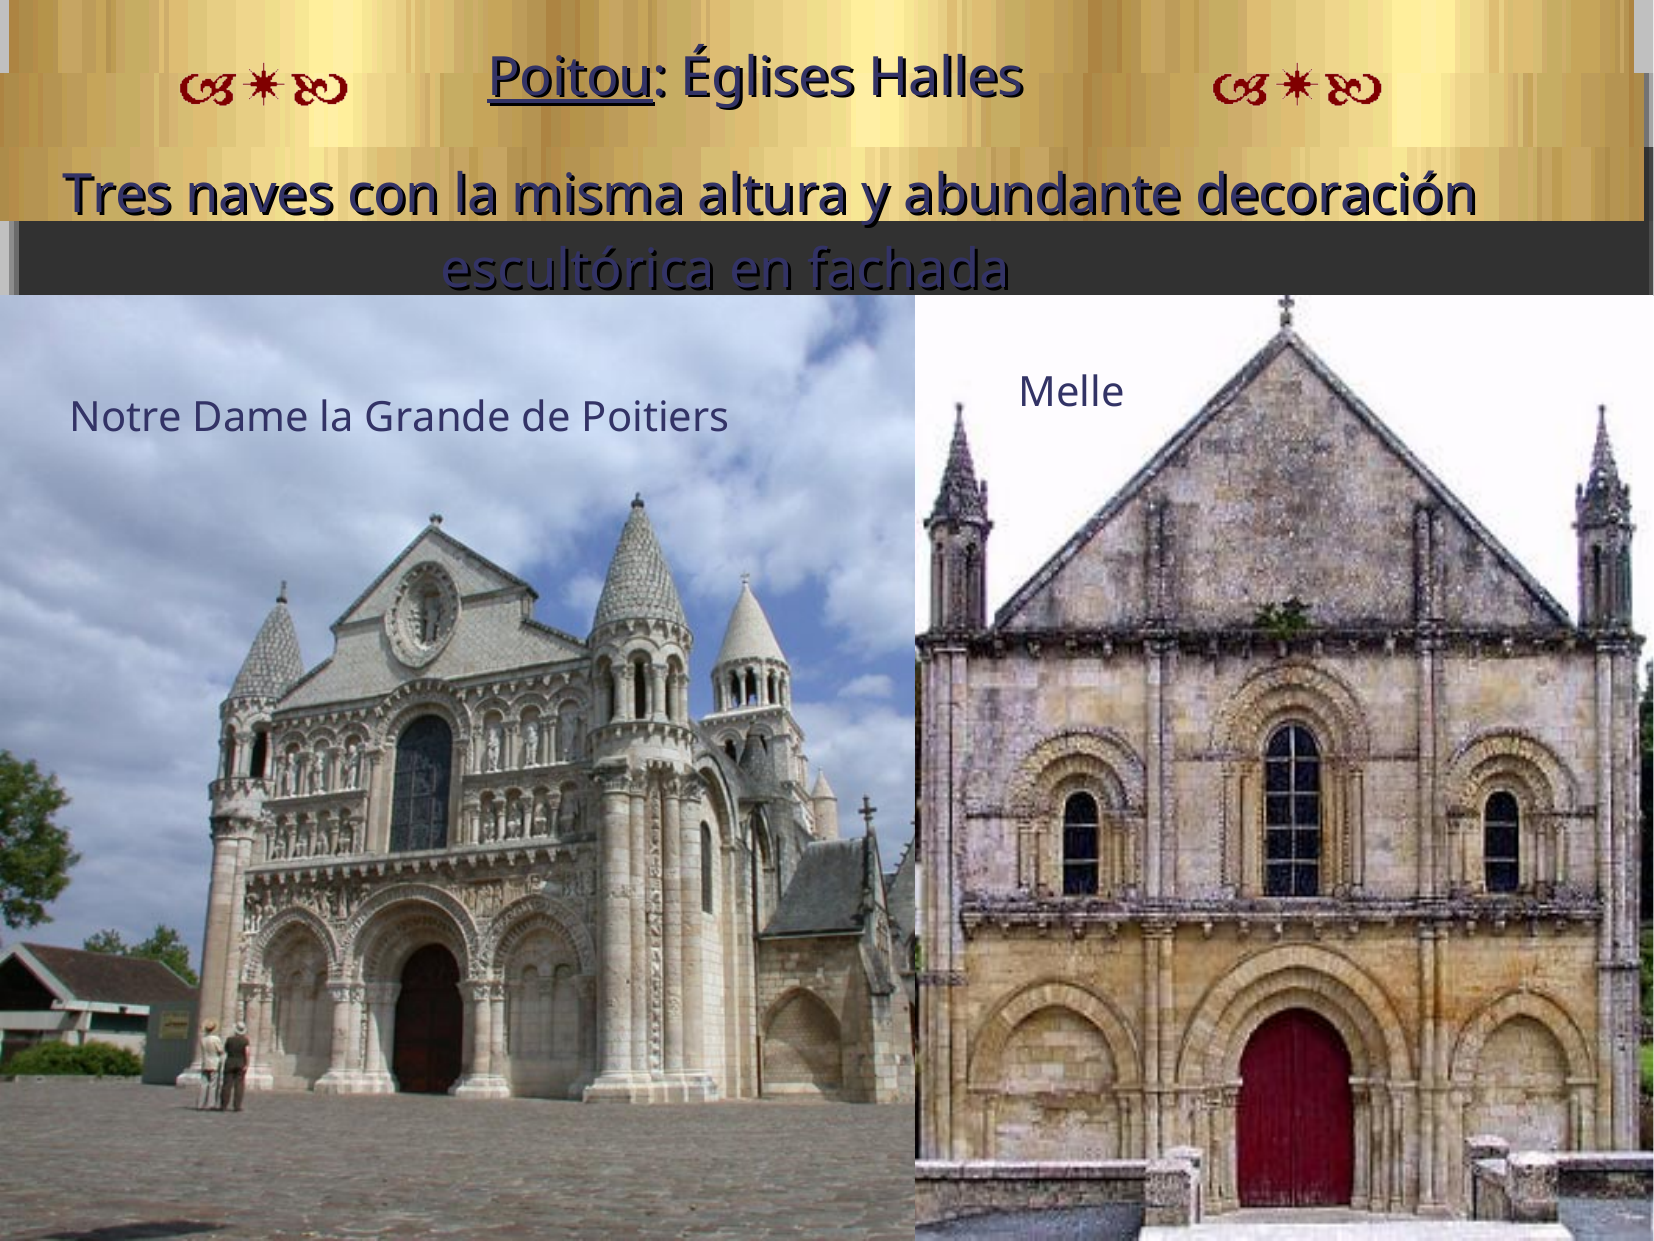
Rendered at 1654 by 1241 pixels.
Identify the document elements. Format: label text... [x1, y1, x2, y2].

text_box Melle [1003, 354, 1144, 420]
text_box Tres naves con la misma altura y abundante decoración escultórica en fachada [47, 147, 1565, 293]
text_box Poitou: Églises Halles [472, 29, 1028, 110]
picture [0, 0, 1654, 1241]
text_box Notre Dame la Grande de Poitiers [54, 378, 771, 444]
